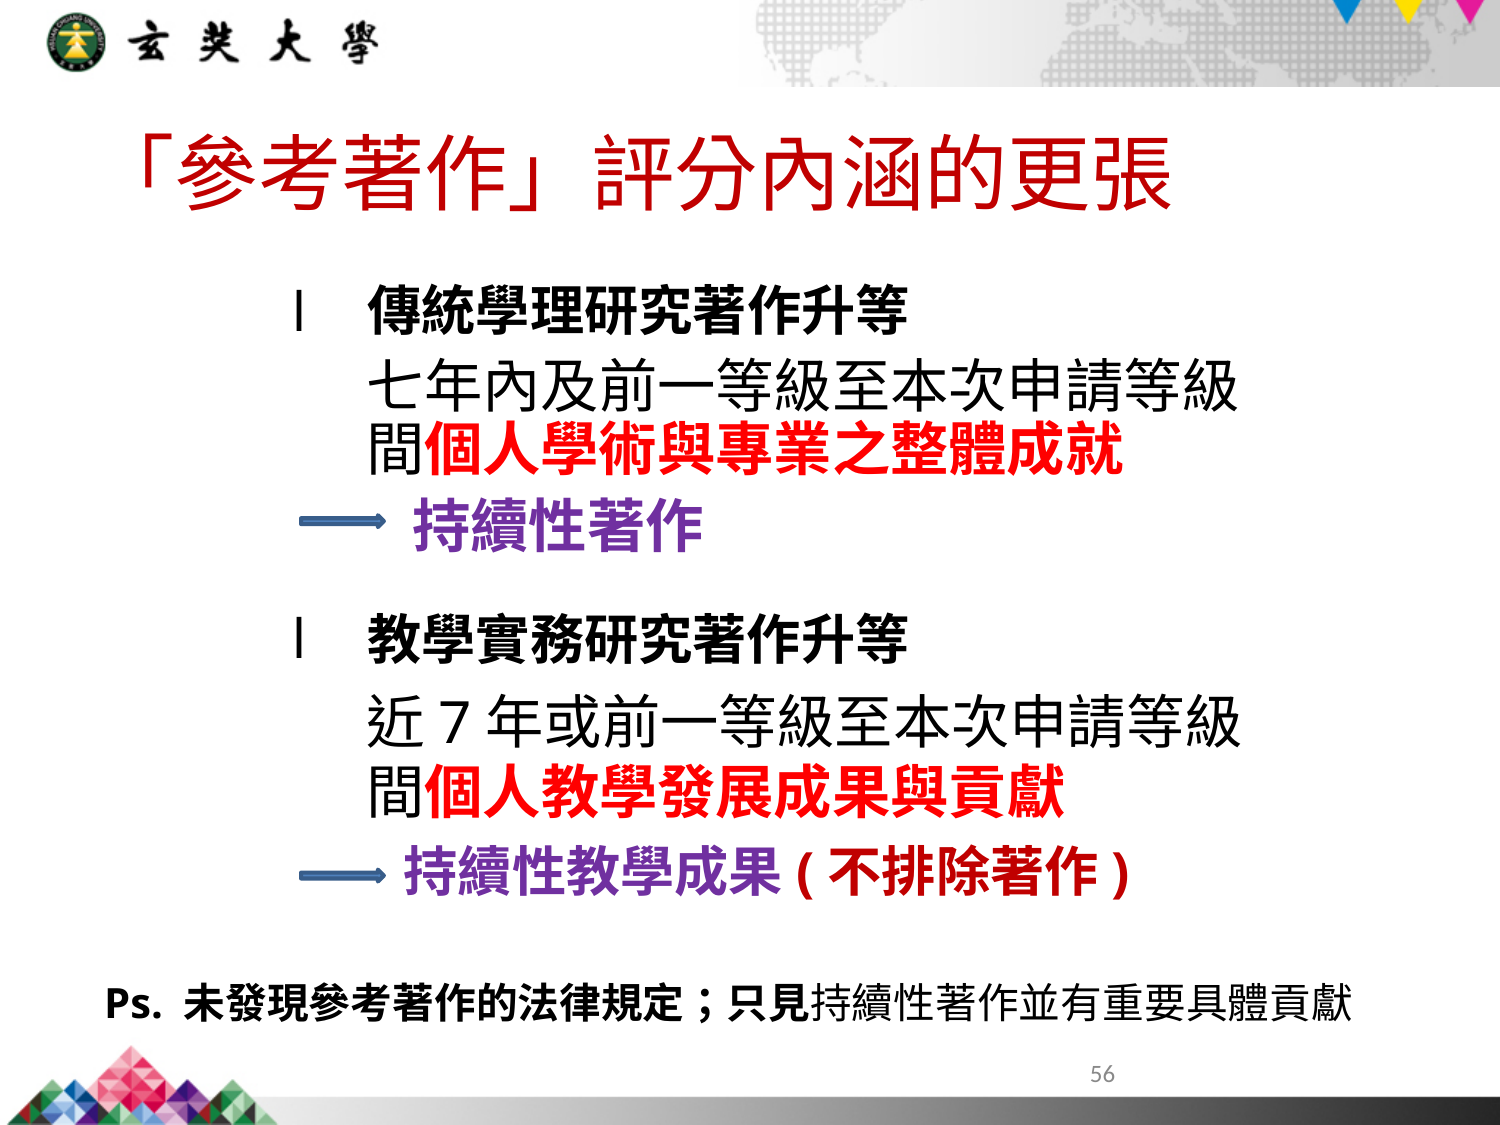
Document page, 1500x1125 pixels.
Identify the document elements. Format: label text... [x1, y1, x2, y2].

text_box 「參考著作」評分內涵的更張 [76, 101, 1427, 242]
text_box 教學實務研究著作升等 近7年或前一等級至本次申請等級間個人教學發展成果與貢獻 持續性教學成果(不排除著作) [277, 597, 1270, 929]
text_box 傳統學理研究著作升等 七年內及前一等級至本次申請等級間個人學術與專業之整體成就 持續性著作 [277, 276, 1270, 570]
text_box [301, 869, 384, 882]
text_box Ps. 未發現參考著作的法律規定；只見持續性著作並有重要具體貢獻 [89, 964, 1440, 1047]
text_box [301, 515, 384, 528]
text_box 56 [1074, 1047, 1426, 1103]
